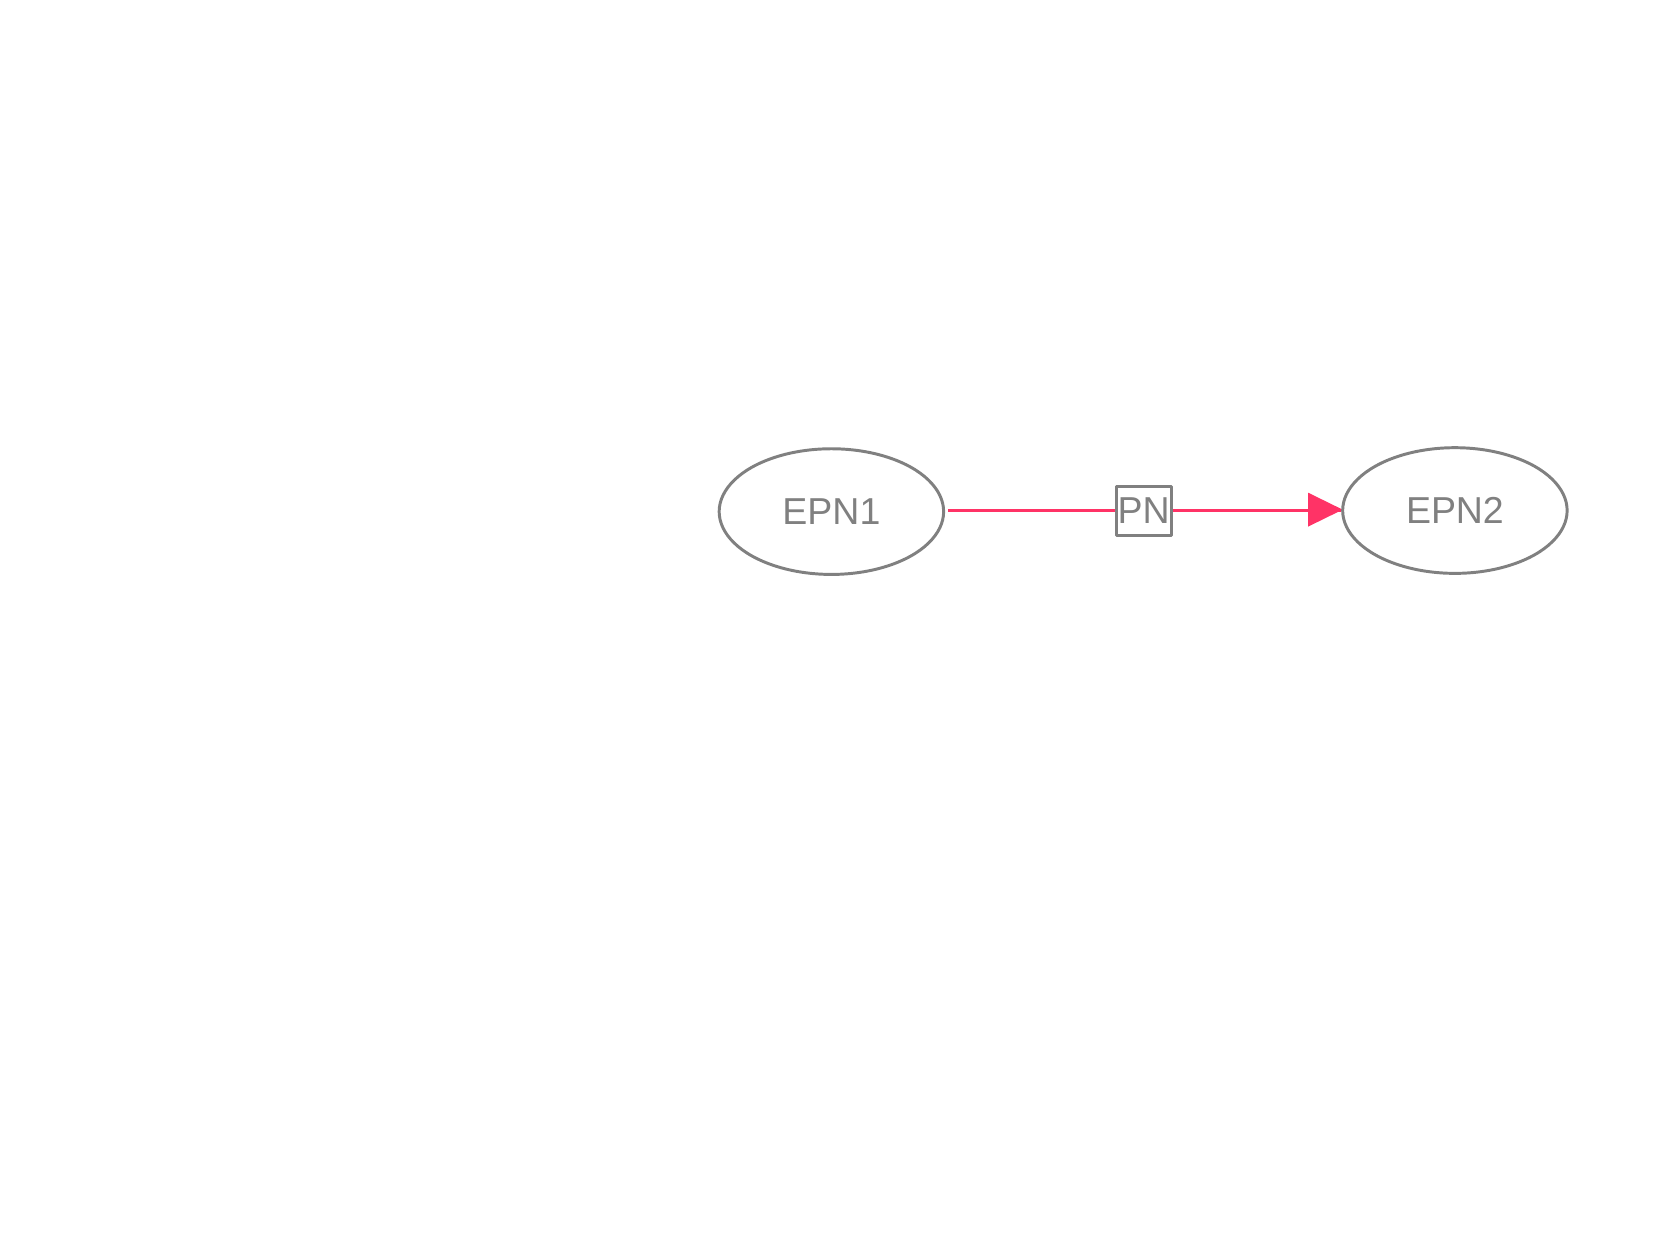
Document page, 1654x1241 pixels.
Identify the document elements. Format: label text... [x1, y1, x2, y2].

text_box PN [1116, 486, 1172, 536]
text_box [1308, 492, 1342, 511]
text_box [1308, 512, 1338, 527]
text_box EPN2 [1342, 447, 1568, 574]
text_box EPN1 [719, 448, 944, 575]
